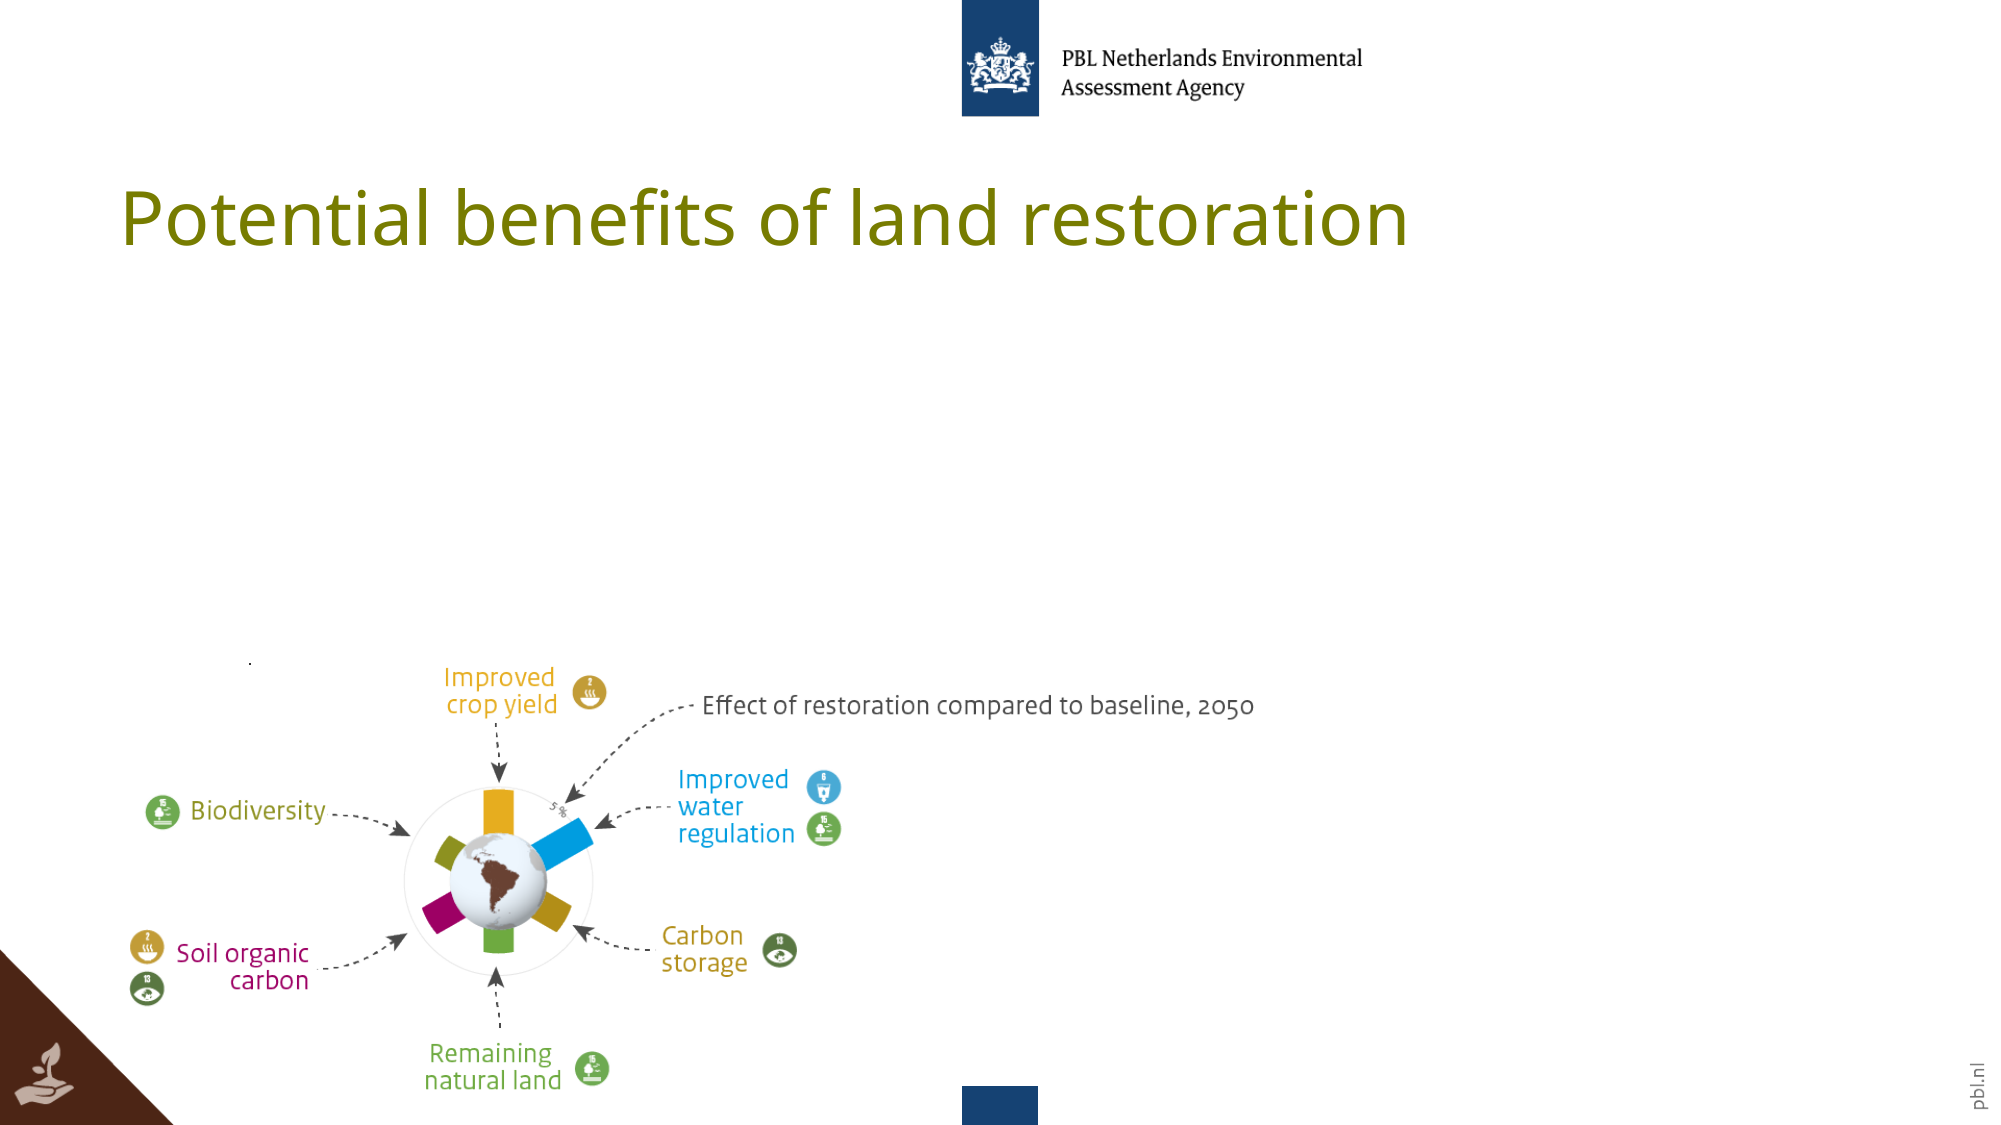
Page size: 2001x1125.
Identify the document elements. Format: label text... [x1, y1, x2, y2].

picture [0, 0, 2000, 1125]
title Potential benefits of land restoration [104, 172, 1897, 329]
